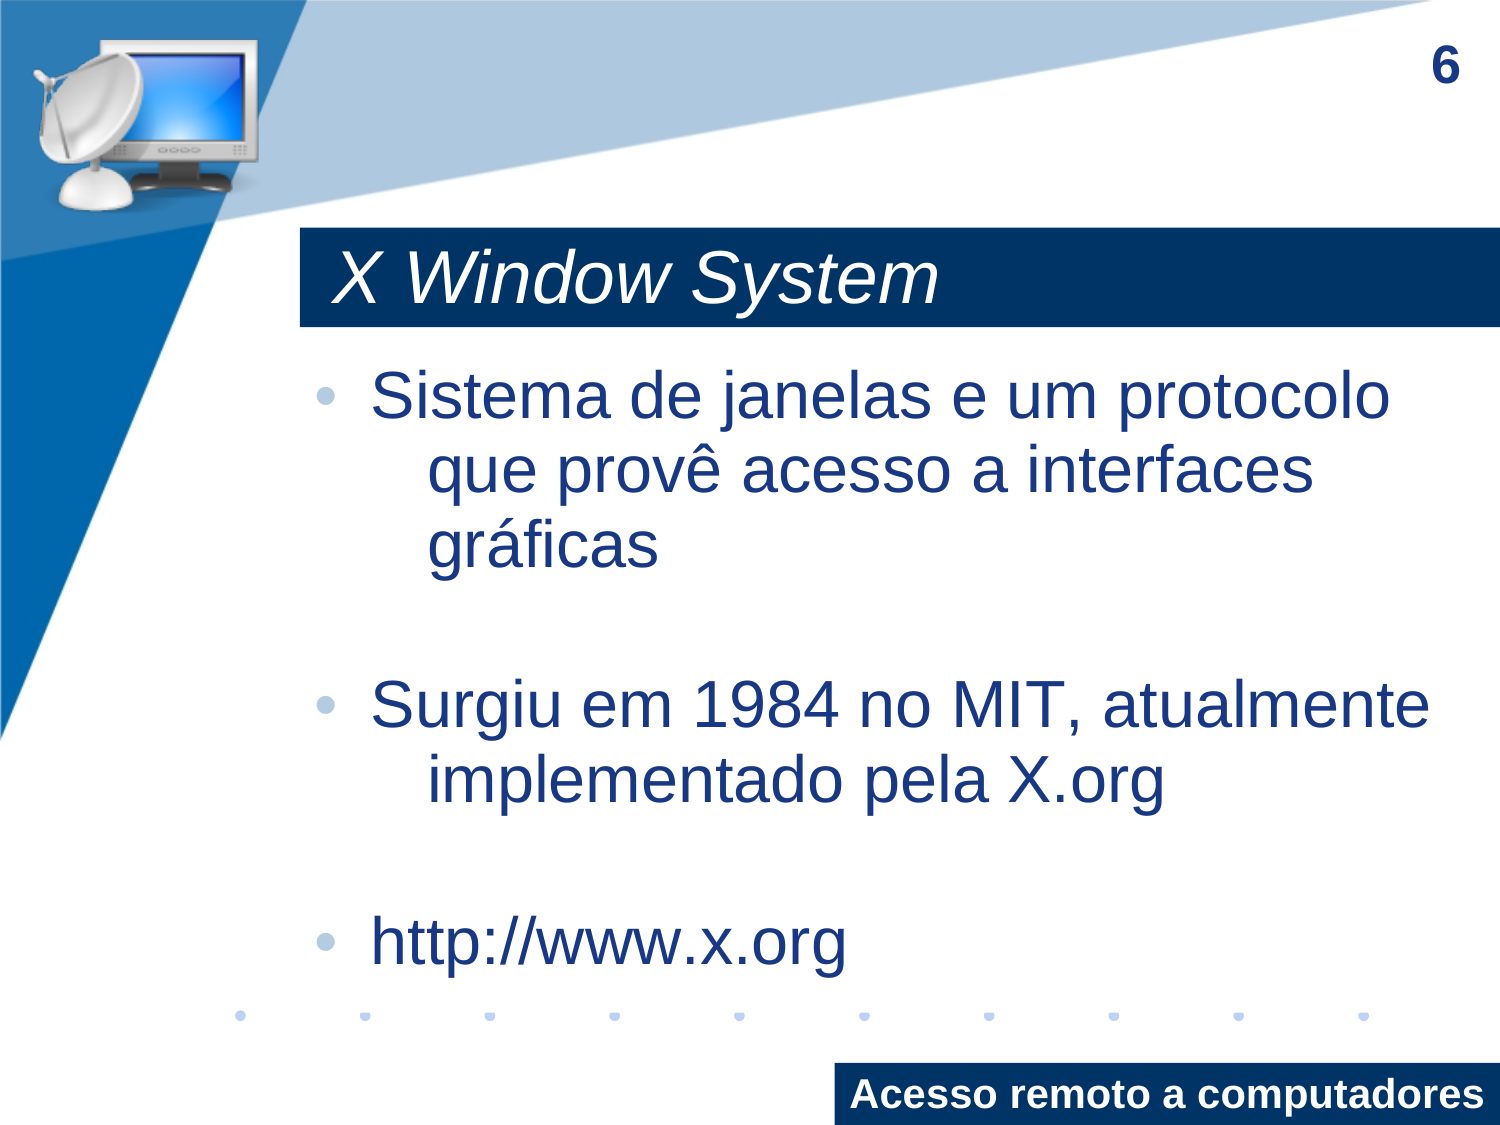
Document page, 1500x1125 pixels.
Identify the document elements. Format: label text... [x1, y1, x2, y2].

picture [0, 0, 1500, 842]
title X Window System [299, 227, 1500, 328]
list Sistema de janelas e um protocolo que provê acesso a interfaces gráficas Surgiu em 1984 no MIT, atualmente implementado pela X.org http://www.x.org [299, 350, 1477, 1013]
